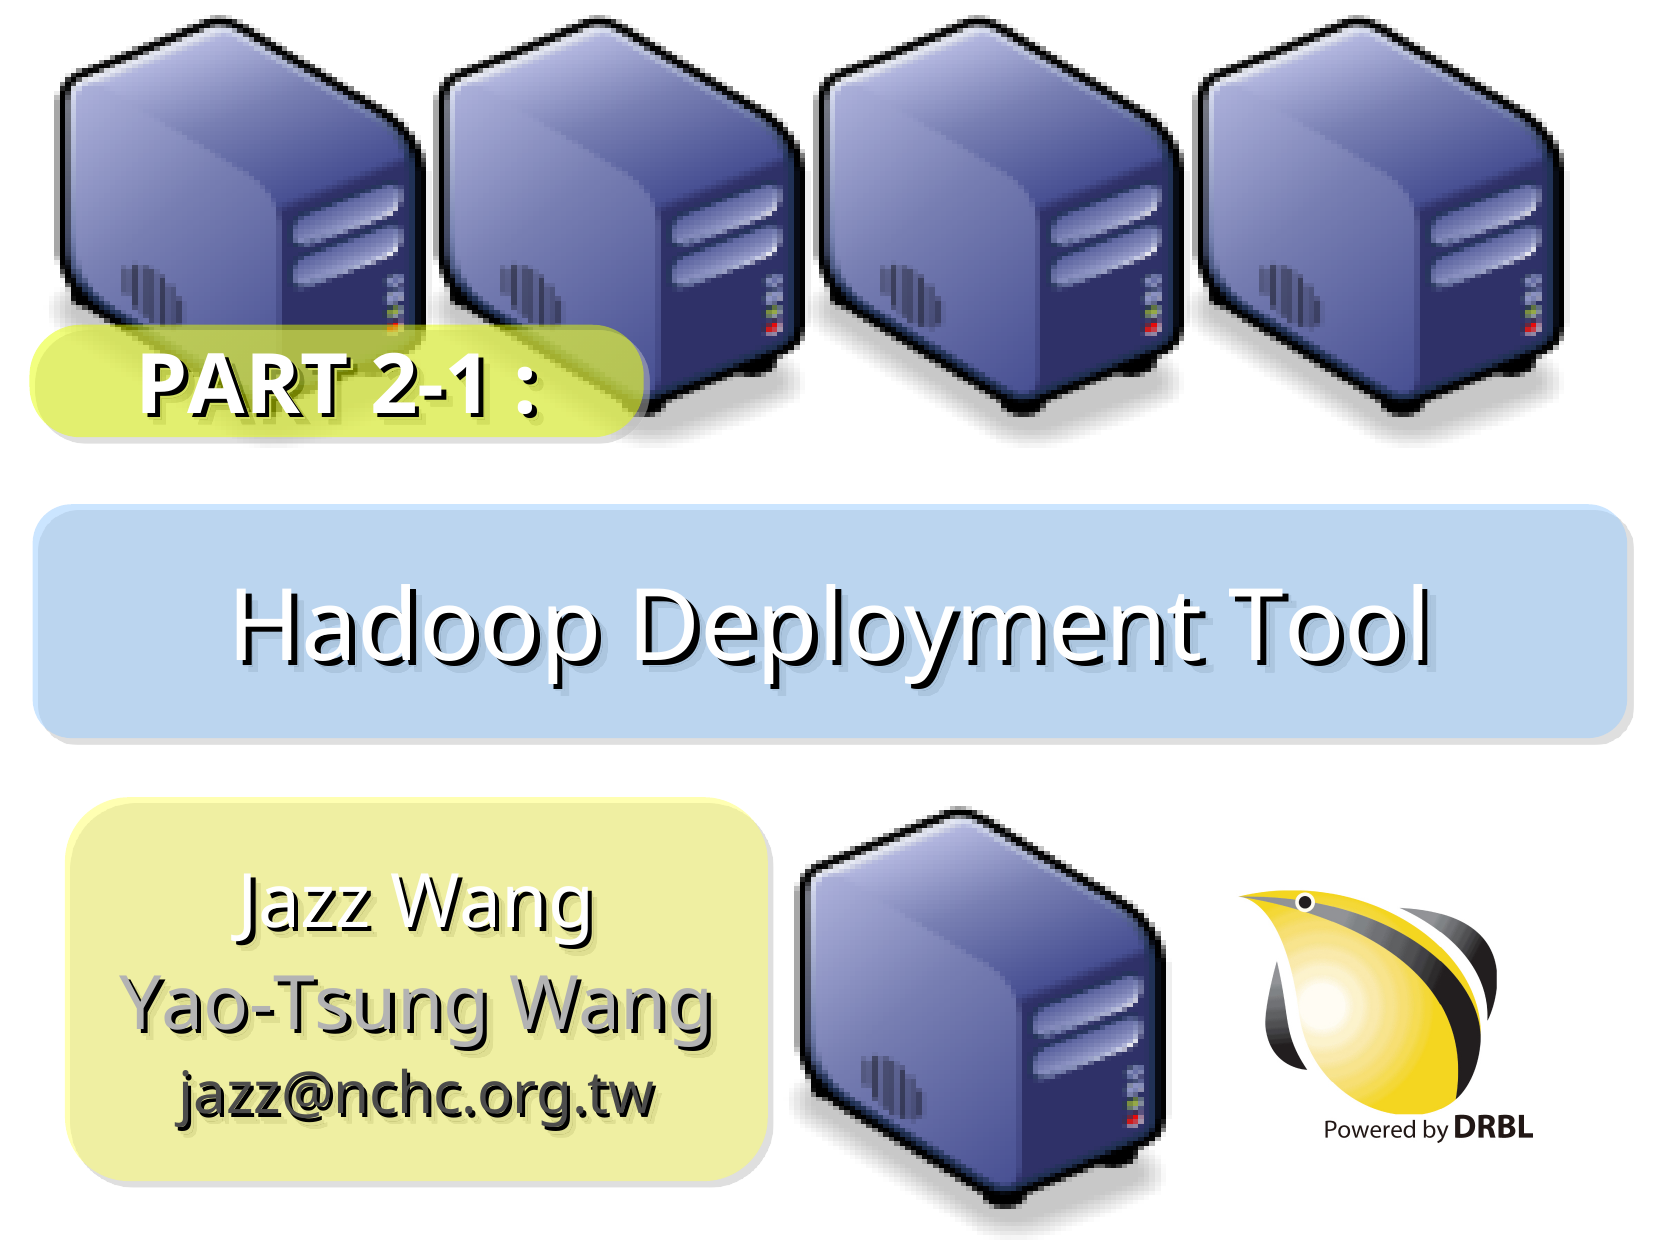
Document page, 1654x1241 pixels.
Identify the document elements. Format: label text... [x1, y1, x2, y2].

text_box PART 2-1 : [29, 324, 644, 438]
picture [1224, 874, 1548, 1152]
picture [27, 2, 1609, 502]
text_box Hadoop Deployment Tool [32, 504, 1628, 739]
picture [767, 793, 1211, 1241]
text_box Jazz Wang Yao-Tsung Wang jazz@nchc.org.tw [64, 797, 768, 1182]
